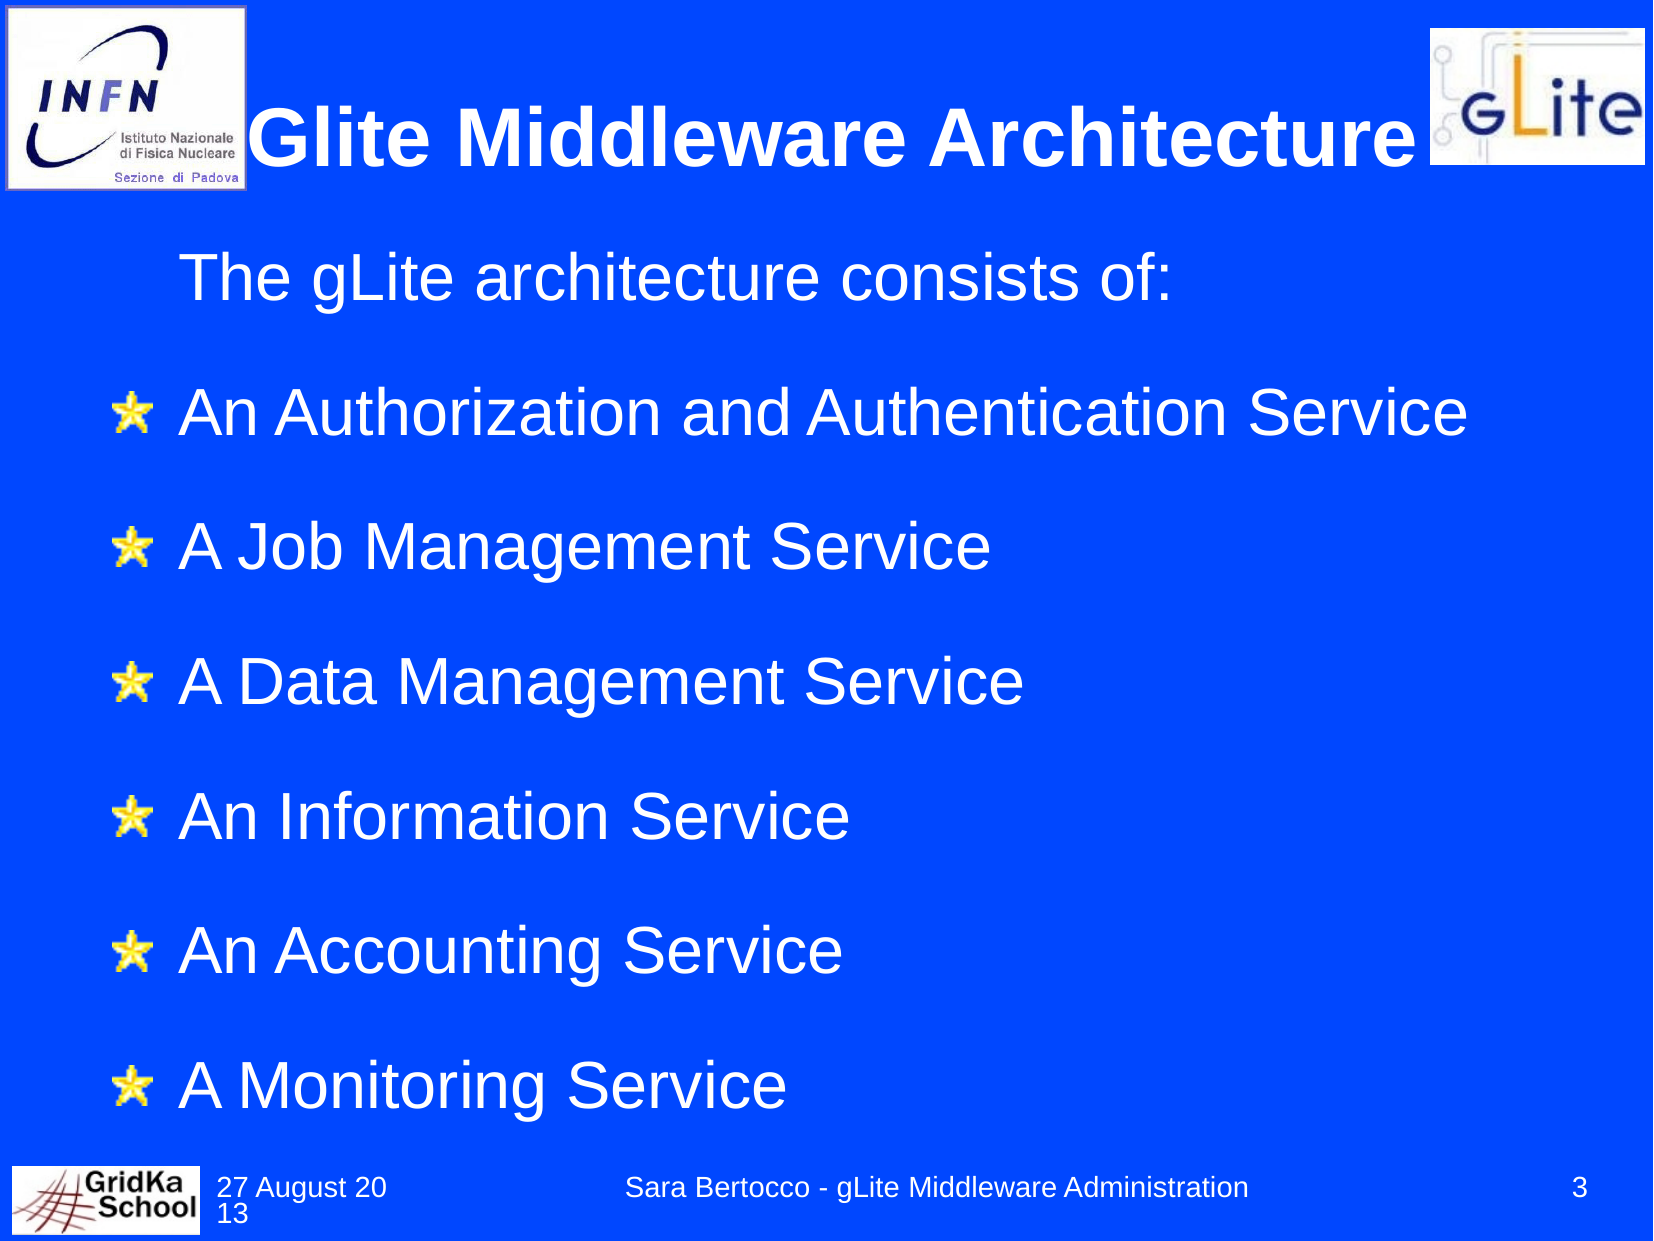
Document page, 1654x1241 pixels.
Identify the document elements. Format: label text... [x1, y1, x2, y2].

picture [12, 1166, 200, 1235]
picture [5, 5, 247, 191]
picture [1430, 28, 1645, 165]
text_box The gLite architecture consists of: An Authorization and Authentication Service A Job Management Service A Data Management Service An Information Service An Accounting Service A Monitoring Service [91, 232, 1570, 1131]
title Glite Middleware Architecture [21, 25, 1645, 251]
